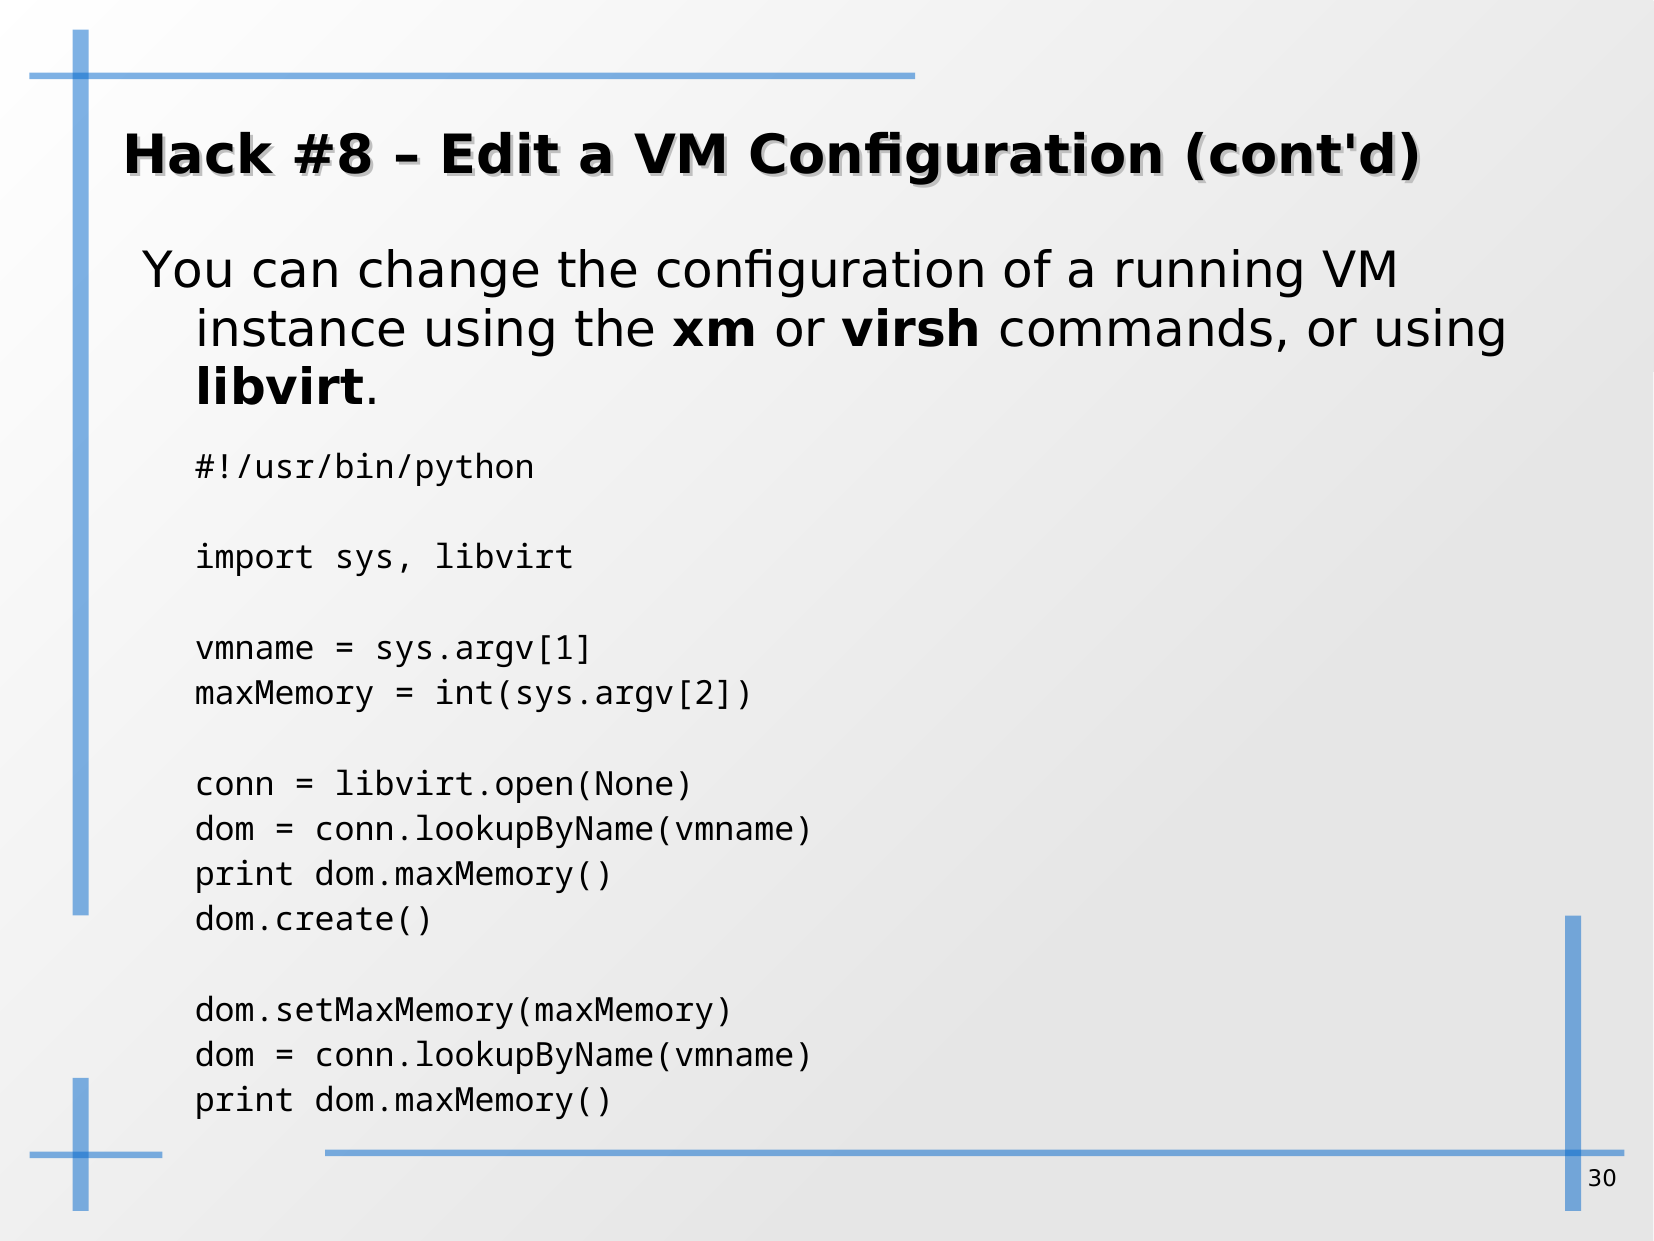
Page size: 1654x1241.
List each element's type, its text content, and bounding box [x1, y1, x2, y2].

list You can change the configuration of a running VM instance using the xm or virsh commands, or using libvirt. [124, 241, 1526, 1133]
title Hack #8 – Edit a VM Configuration (cont'd) [122, 91, 1524, 219]
text_box #!/usr/bin/python import sys, libvirt vmname = sys.argv[1] maxMemory = int(sys.argv[2]) conn = libvirt.open(None) dom = conn.lookupByName(vmname) print dom.maxMemory() dom.create() dom.setMaxMemory(maxMemory) dom = conn.lookupByName(vmname) print dom.maxMemory() [194, 442, 1654, 1135]
